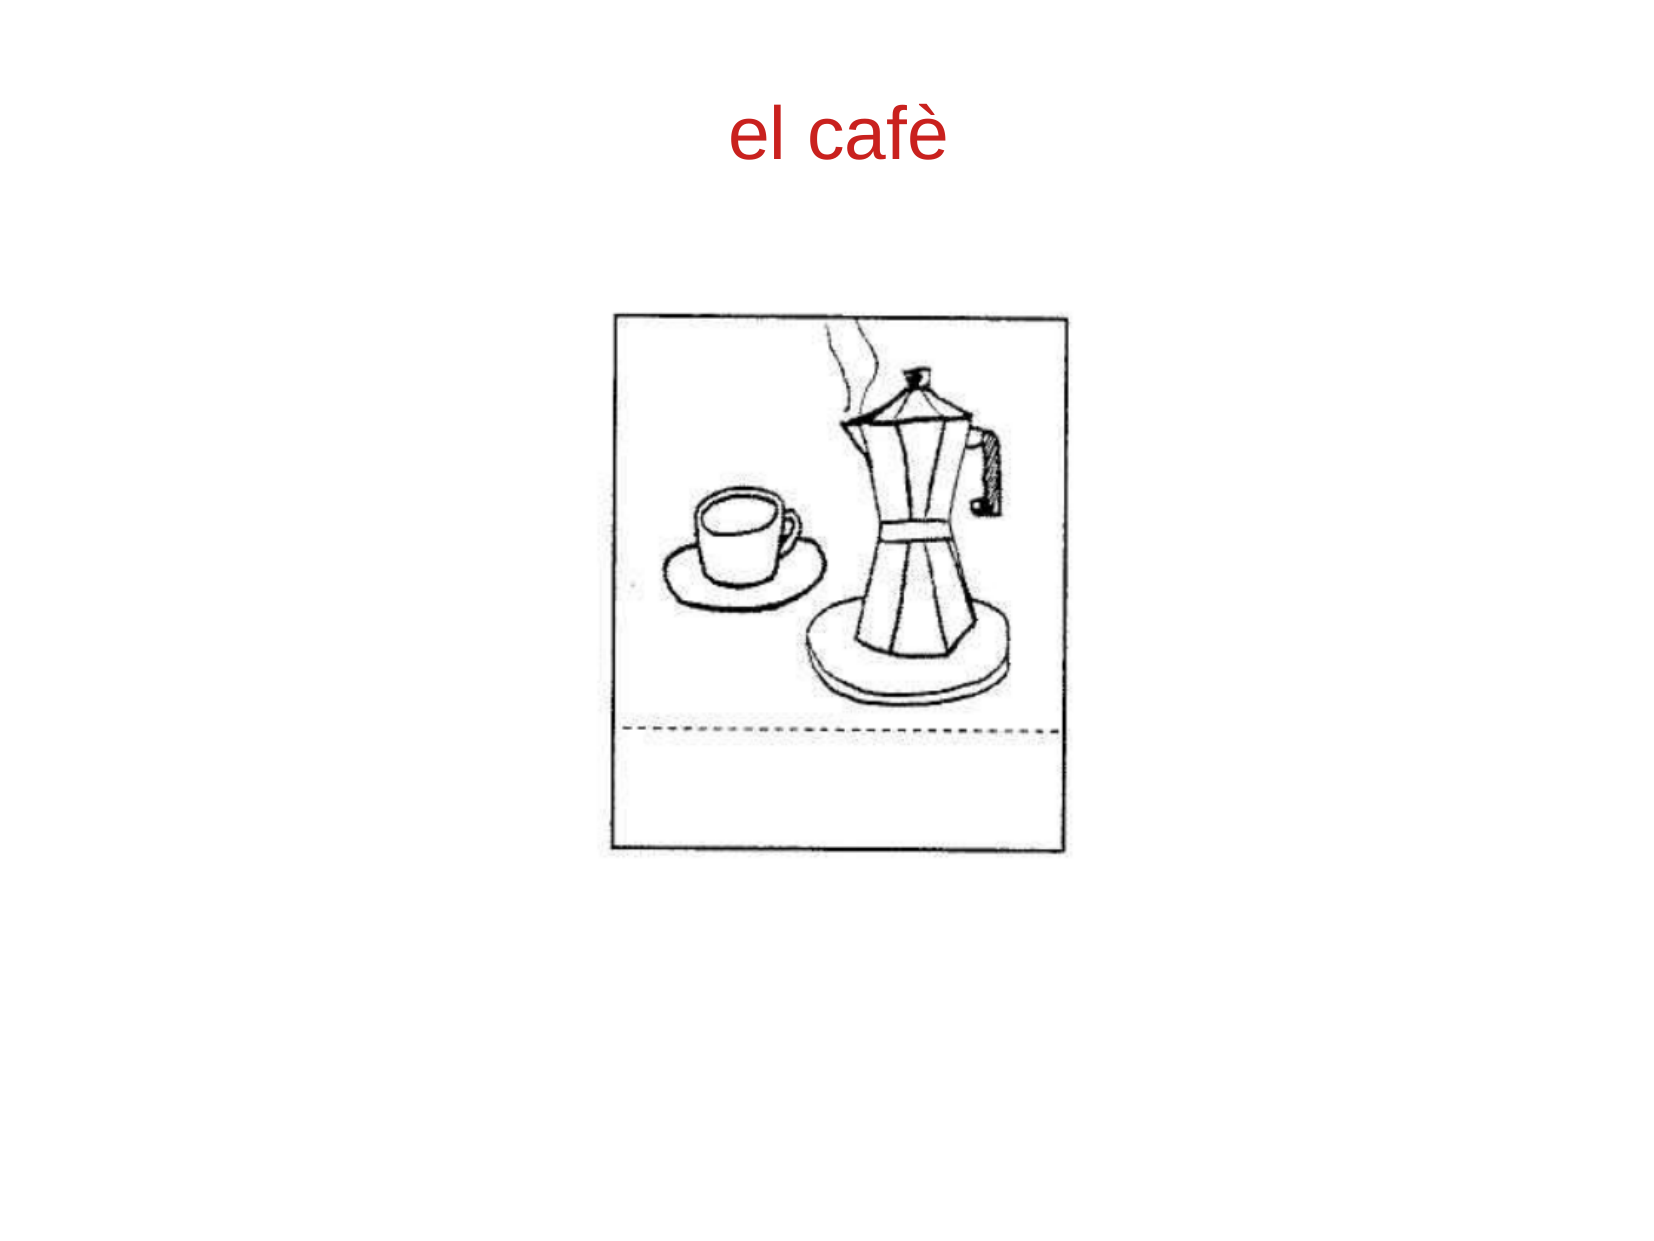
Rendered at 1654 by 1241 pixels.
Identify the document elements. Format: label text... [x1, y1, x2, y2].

text_box el cafè [389, 58, 1288, 201]
picture [581, 291, 1094, 873]
